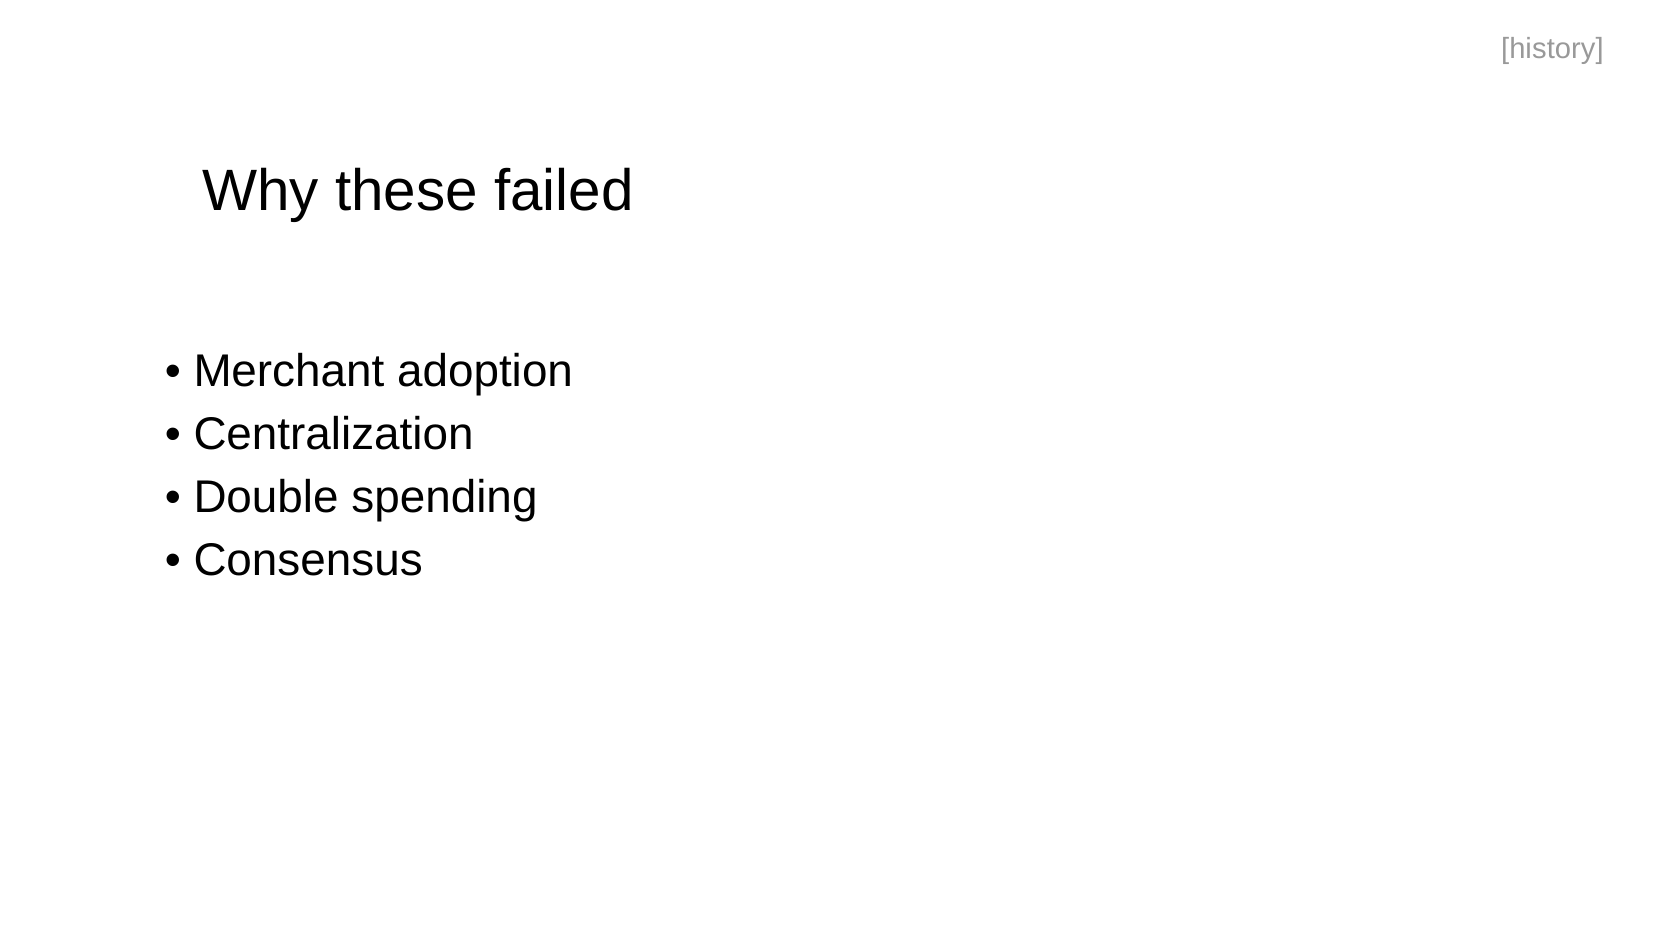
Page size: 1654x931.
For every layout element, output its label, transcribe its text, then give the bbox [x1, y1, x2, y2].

text_box [history] [1486, 24, 1627, 86]
text_box • Merchant adoption • Centralization • Double spending • Consensus [150, 337, 1201, 713]
text_box Why these failed [187, 150, 938, 263]
